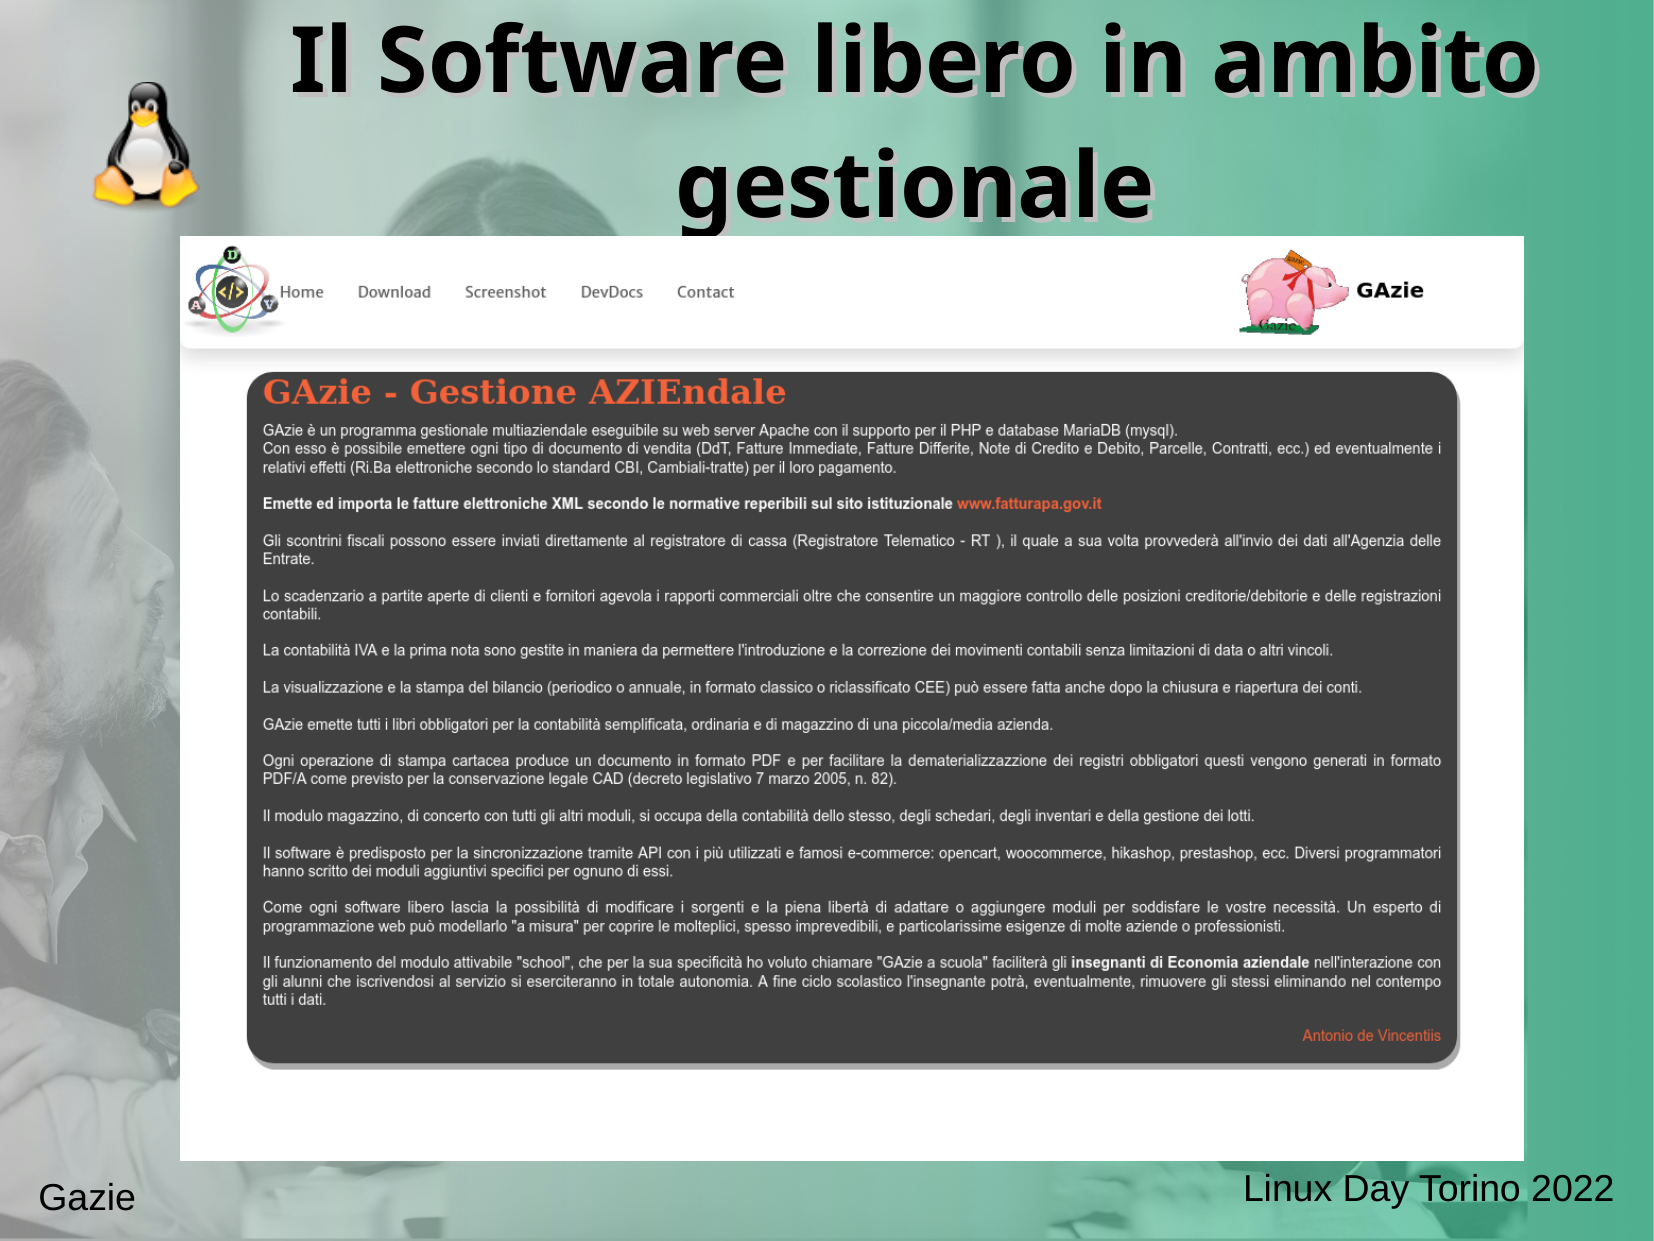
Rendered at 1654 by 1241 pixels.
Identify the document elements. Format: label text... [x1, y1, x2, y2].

title Il Software libero in ambito gestionale [259, 17, 1571, 222]
table_cell [130, 638, 180, 702]
table_cell [130, 702, 180, 766]
picture [0, 0, 1654, 1241]
text_box Linux Day Torino 2022 [1228, 1159, 1630, 1217]
text_box Gazie [23, 1169, 152, 1227]
table_cell [130, 574, 180, 638]
table_cell [130, 510, 180, 574]
table_cell [130, 766, 180, 830]
table_header [130, 410, 180, 510]
